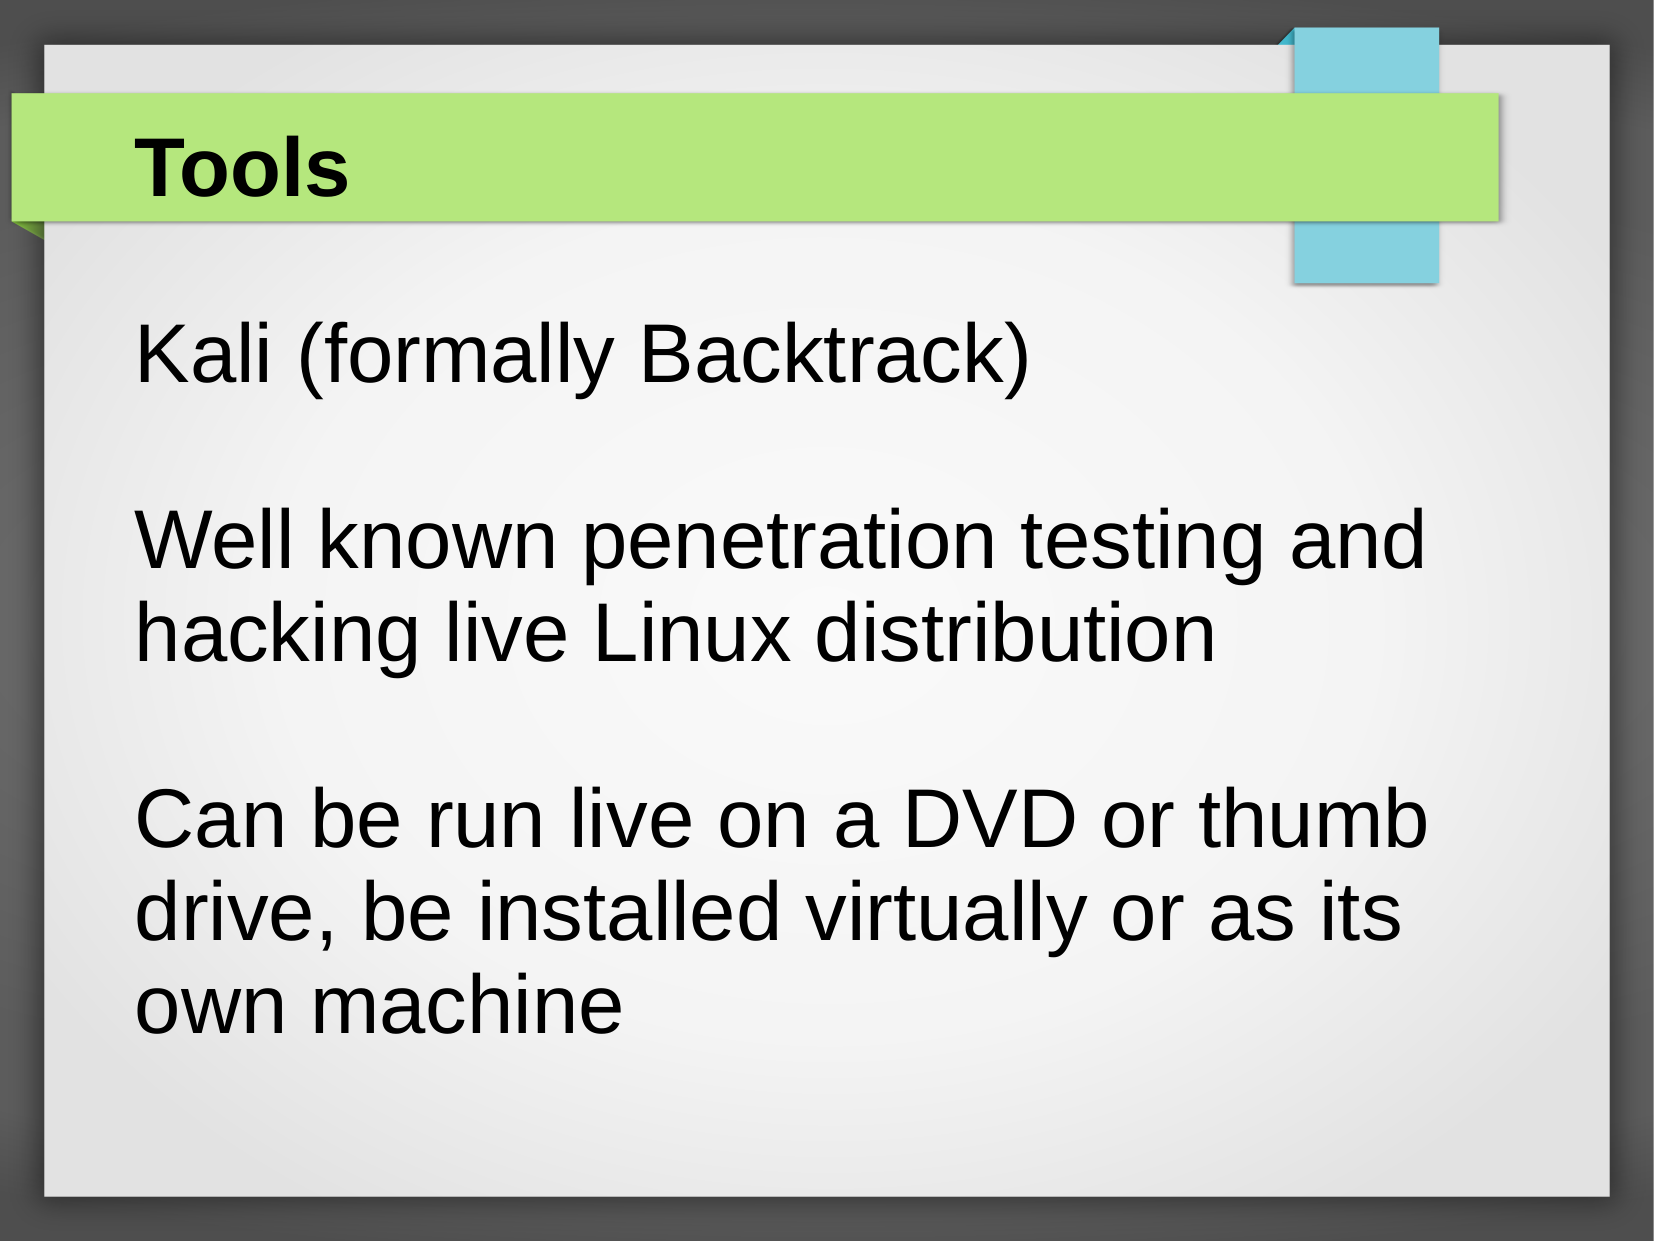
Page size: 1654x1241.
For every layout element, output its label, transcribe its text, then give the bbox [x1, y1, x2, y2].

picture [0, 0, 1654, 1241]
text_box Tools Kali (formally Backtrack) Well known penetration testing and hacking live Linux distribution Can be run live on a DVD or thumb drive, be installed virtually or as its own machine [120, 114, 1468, 1060]
